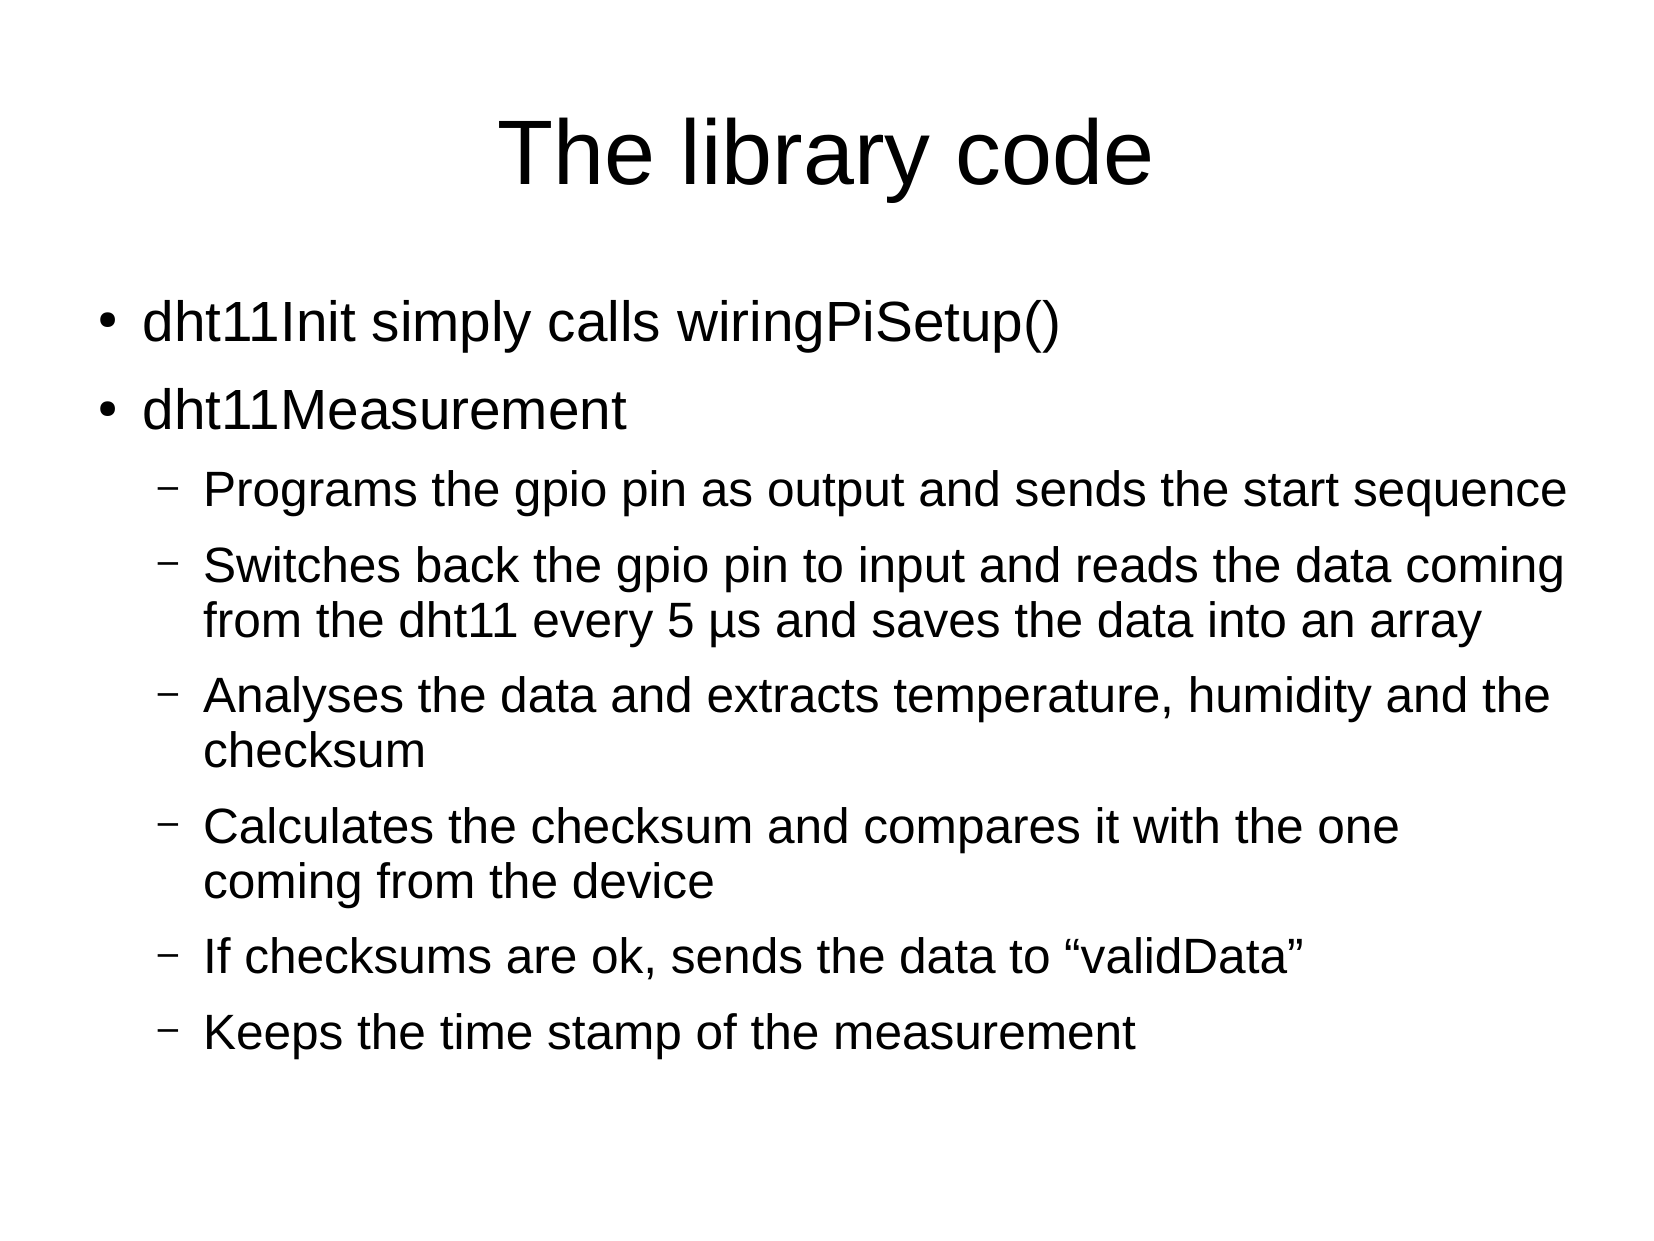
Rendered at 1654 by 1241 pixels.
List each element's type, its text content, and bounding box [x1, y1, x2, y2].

list dht11Init simply calls wiringPiSetup() dht11Measurement Programs the gpio pin as output and sends the start sequence Switches back the gpio pin to input and reads the data coming from the dht11 every 5 µs and saves the data into an array Analyses the data and extracts temperature, humidity and the checksum Calculates the checksum and compares it with the one coming from the device If checksums are ok, sends the data to “validData” Keeps the time stamp of the measurement [82, 290, 1571, 1156]
title The library code [82, 49, 1571, 257]
